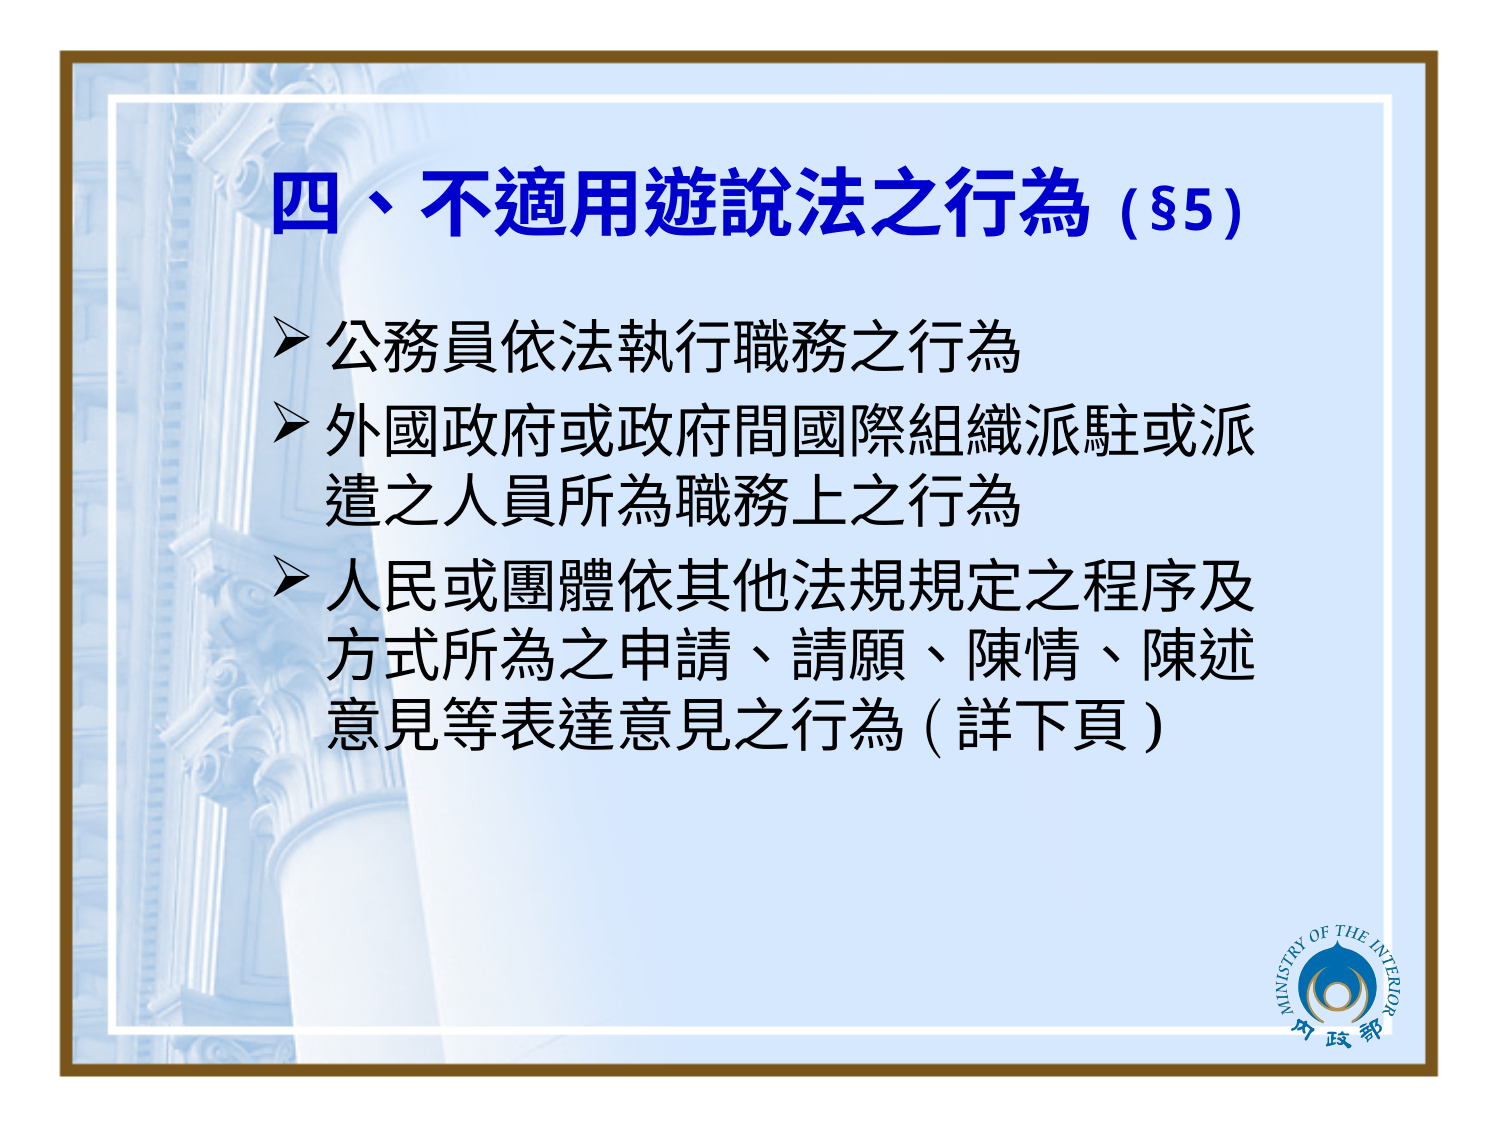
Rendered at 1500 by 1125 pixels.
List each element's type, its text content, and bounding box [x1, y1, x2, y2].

title 四、不適用遊說法之行為(§5) [253, 125, 1279, 276]
picture [0, 0, 1500, 1125]
list 公務員依法執行職務之行為 外國政府或政府間國際組織派駐或派遣之人員所為職務上之行為 人民或團體依其他法規規定之程序及方式所為之申請、請願、陳情、陳述意見等表達意見之行為(詳下頁) [253, 302, 1300, 850]
